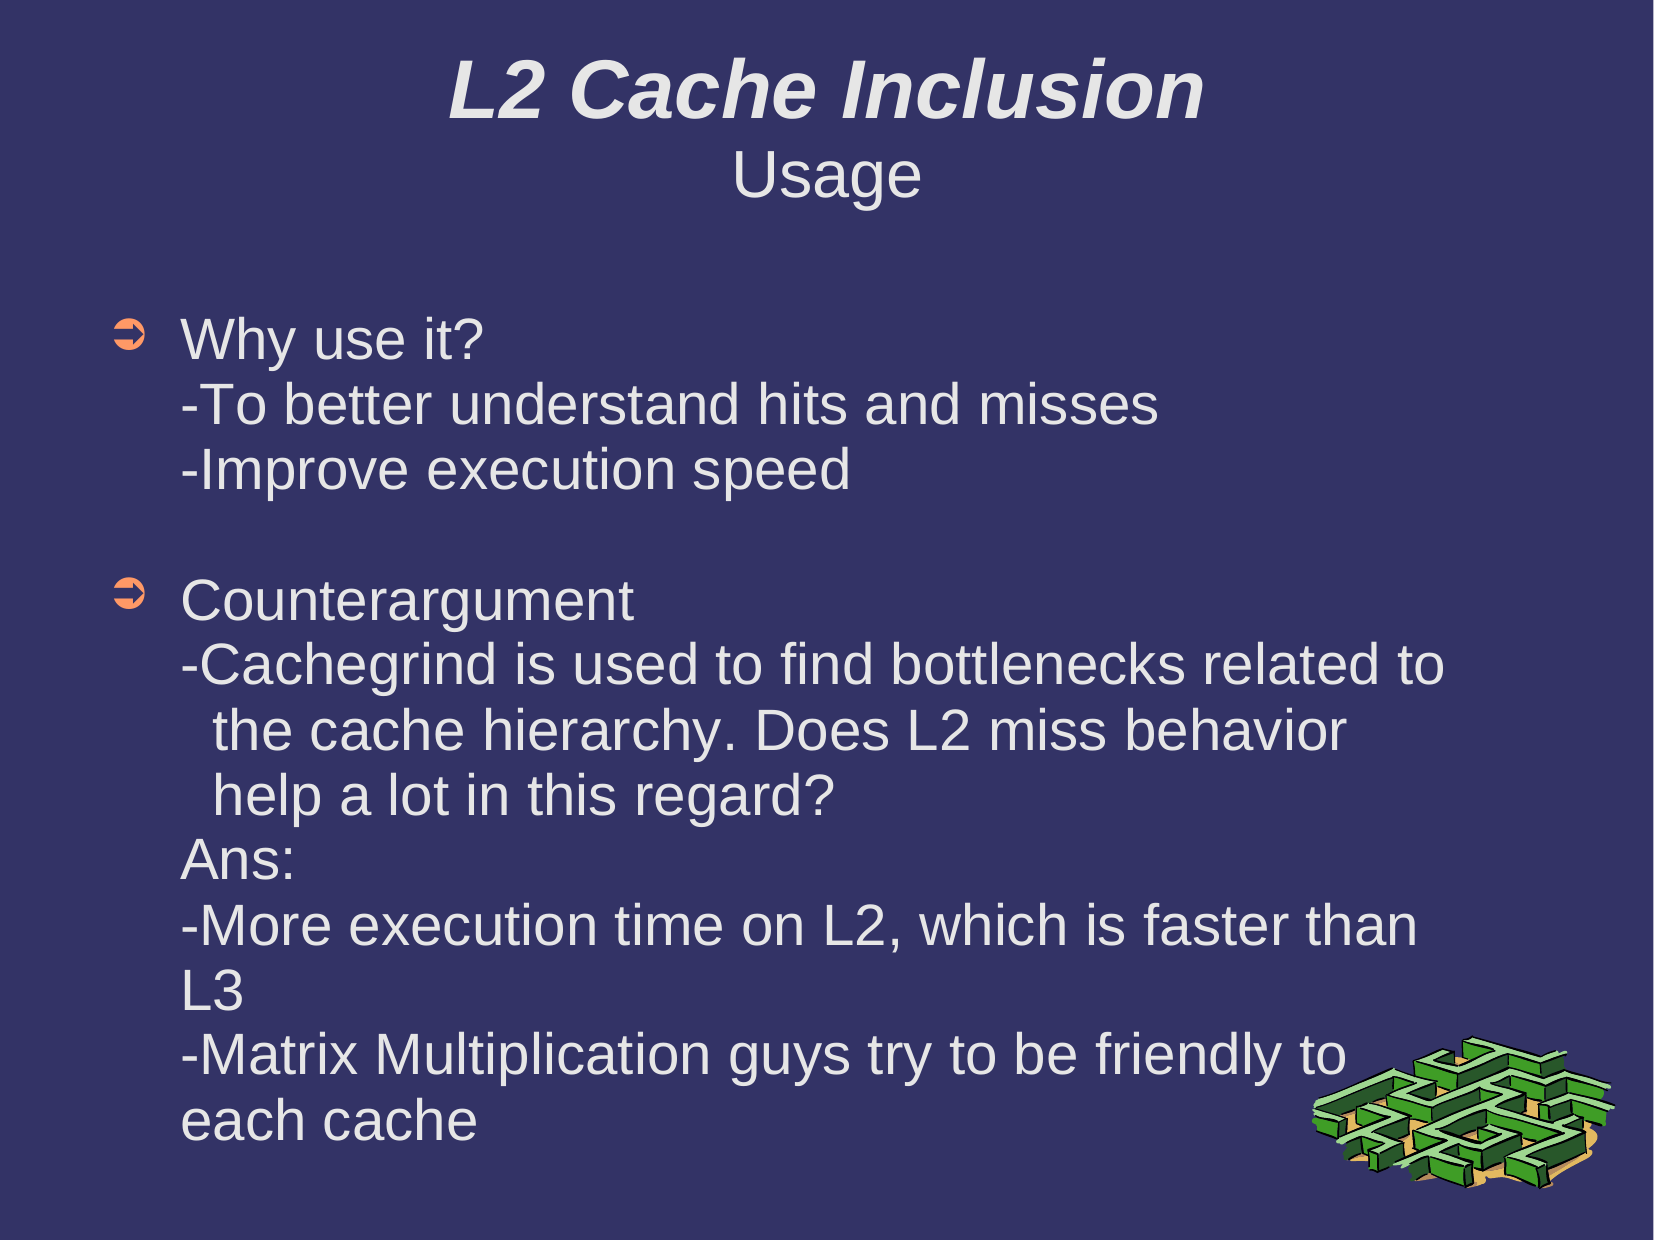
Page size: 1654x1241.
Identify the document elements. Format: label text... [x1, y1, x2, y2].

title L2 Cache Inclusion Usage [121, 19, 1534, 237]
list Why use it? -To better understand hits and misses -Improve execution speed Counterargument -Cachegrind is used to find bottlenecks related to the cache hierarchy. Does L2 miss behavior help a lot in this regard? Ans: -More execution time on L2, which is faster than L3 -Matrix Multiplication guys try to be friendly to each cache [97, 307, 1489, 1241]
